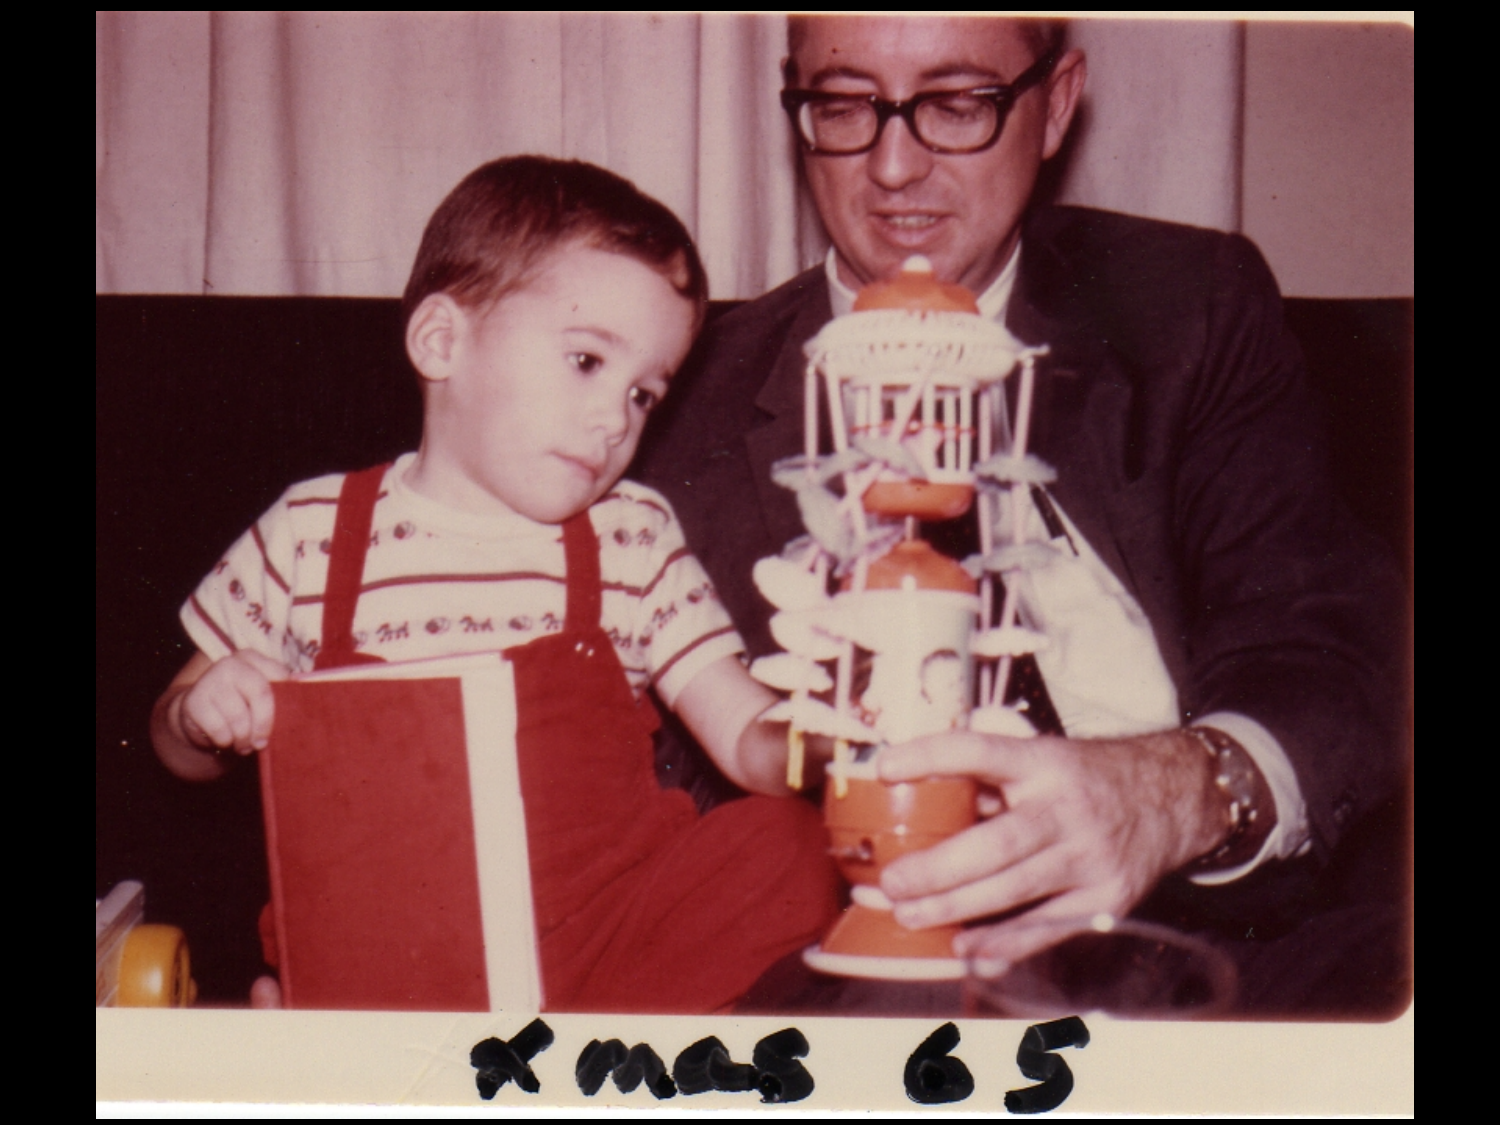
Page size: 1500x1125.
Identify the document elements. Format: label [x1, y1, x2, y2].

picture [96, 11, 1414, 1119]
